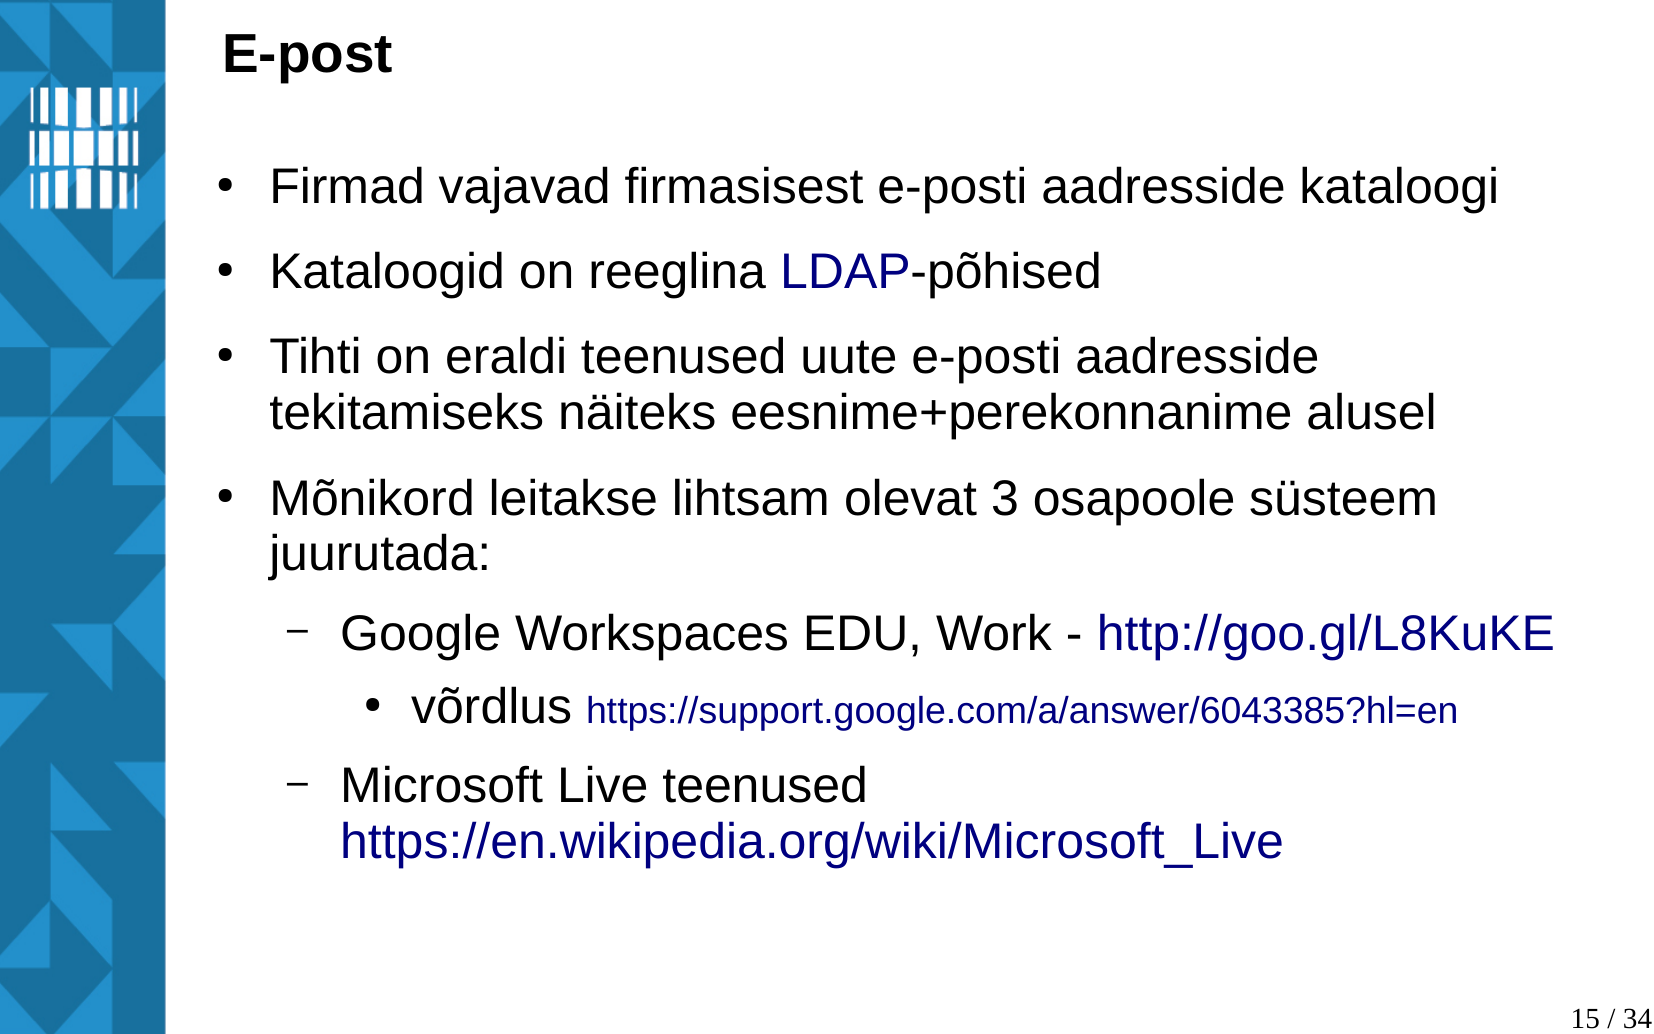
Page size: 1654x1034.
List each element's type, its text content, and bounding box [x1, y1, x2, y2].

list Firmad vajavad firmasisest e-posti aadresside kataloogi Kataloogid on reeglina LDAP-põhised Tihti on eraldi teenused uute e-posti aadresside tekitamiseks näiteks eesnime+perekonnanime alusel Mõnikord leitakse lihtsam olevat 3 osapoole süsteem juurutada: Google Workspaces EDU, Work - http://goo.gl/L8KuKE võrdlus https://support.google.com/a/answer/6043385?hl=en Microsoft Live teenused https://en.wikipedia.org/wiki/Microsoft_Live [198, 158, 1595, 945]
title E-post [222, 11, 1530, 95]
